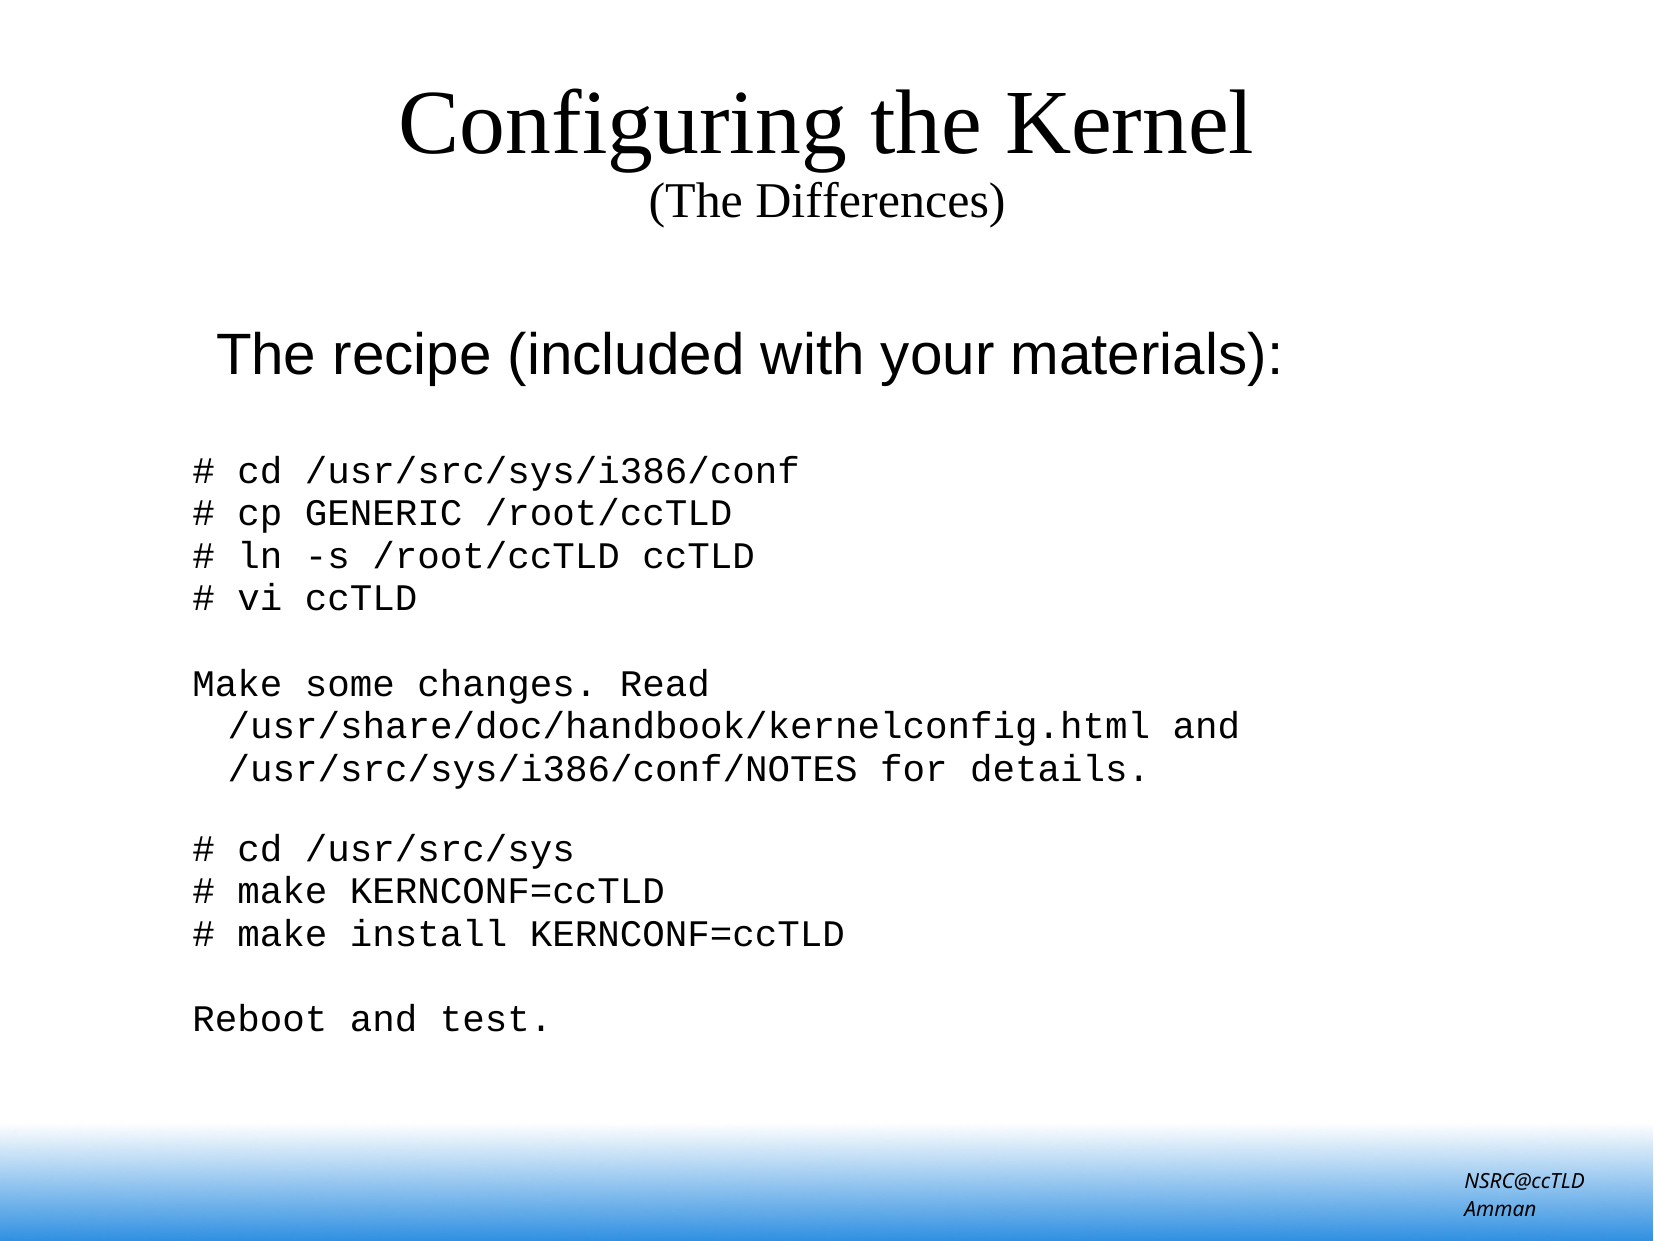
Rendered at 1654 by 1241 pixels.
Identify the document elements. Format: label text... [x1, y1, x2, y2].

picture [0, 1122, 1653, 1241]
title Configuring the Kernel (The Differences) [121, 46, 1534, 254]
list The recipe (included with your materials): # cd /usr/src/sys/i386/conf # cp GENERIC /root/ccTLD # ln -s /root/ccTLD ccTLD # vi ccTLD Make some changes. Read /usr/share/doc/handbook/kernelconfig.html and /usr/src/sys/i386/conf/NOTES for details. # cd /usr/src/sys # make KERNCONF=ccTLD # make install KERNCONF=ccTLD Reboot and test. [121, 322, 1561, 1160]
